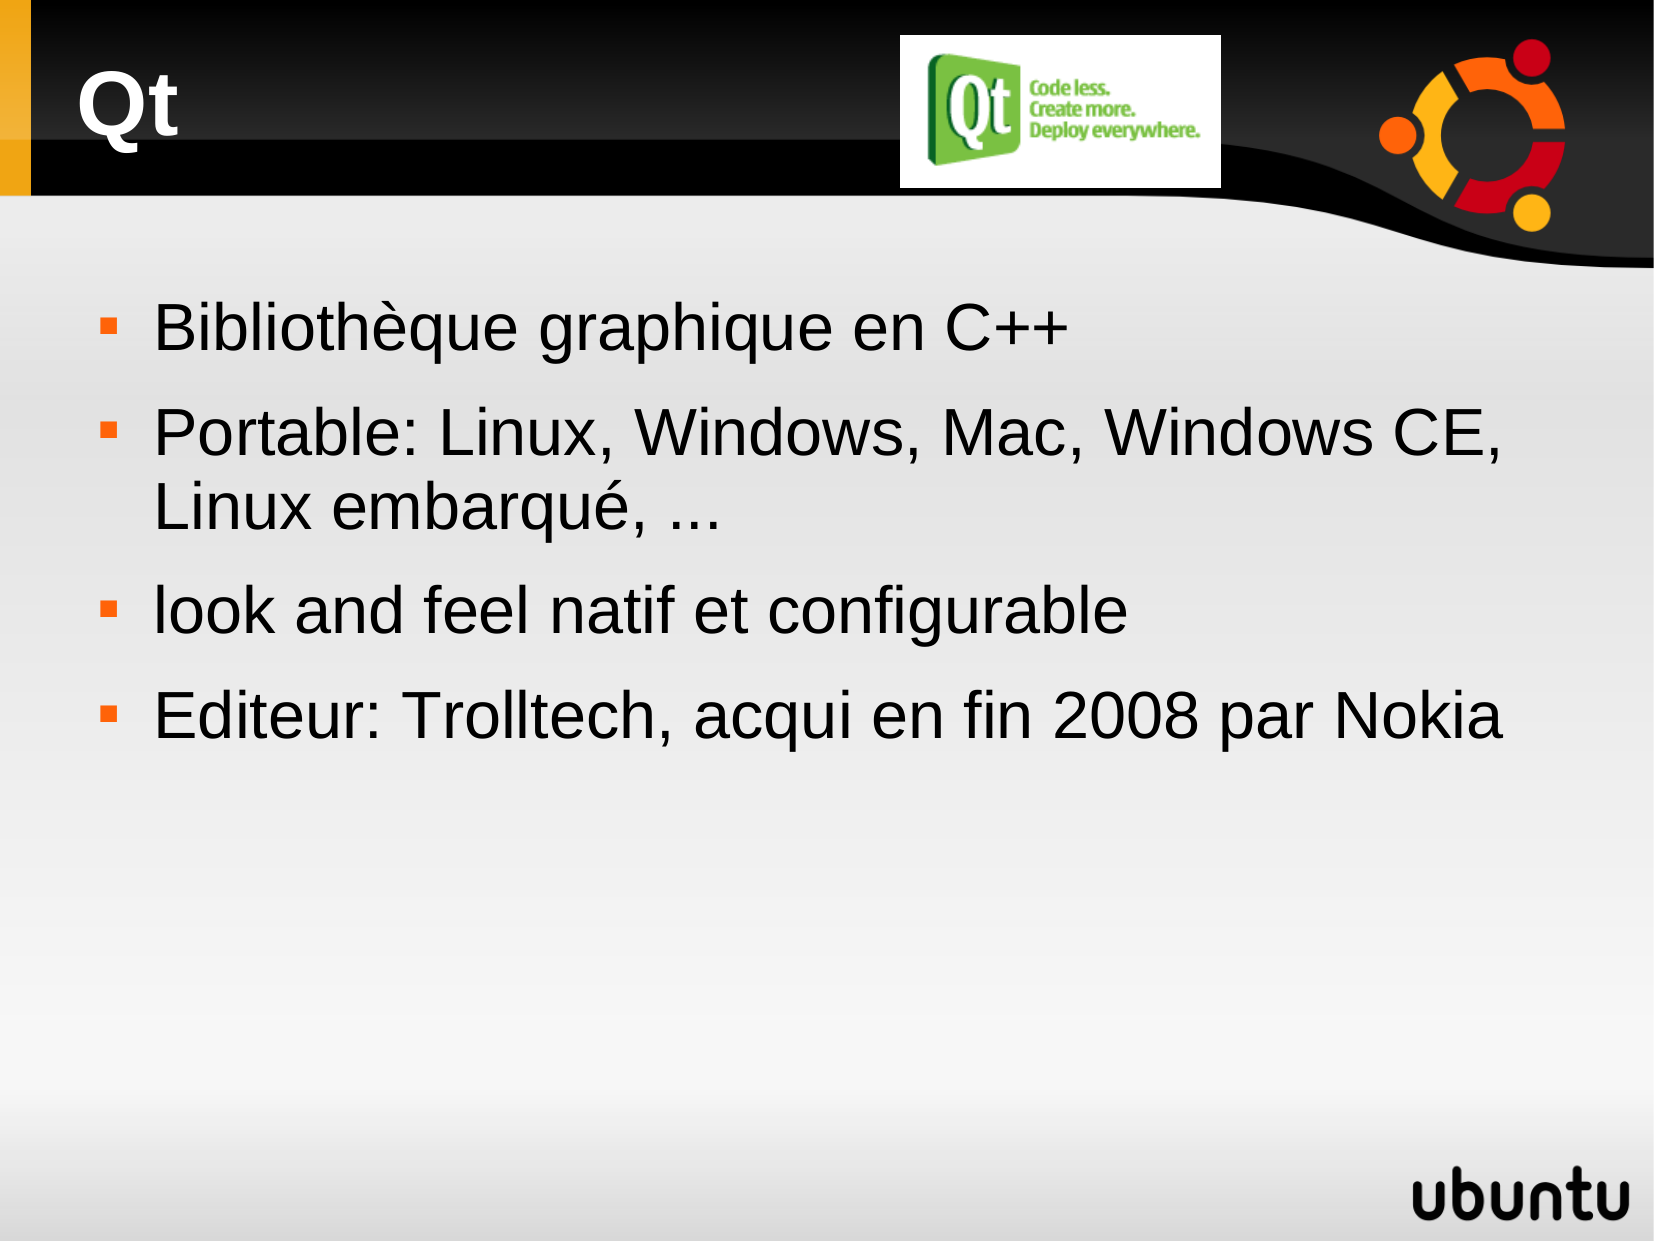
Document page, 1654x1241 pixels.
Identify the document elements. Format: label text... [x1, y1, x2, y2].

title Qt [76, 7, 1565, 200]
list Bibliothèque graphique en C++ Portable: Linux, Windows, Mac, Windows CE, Linux embarqué, ... look and feel natif et configurable Editeur: Trolltech, acqui en fin 2008 par Nokia [82, 290, 1571, 1094]
picture [0, 0, 1654, 1241]
